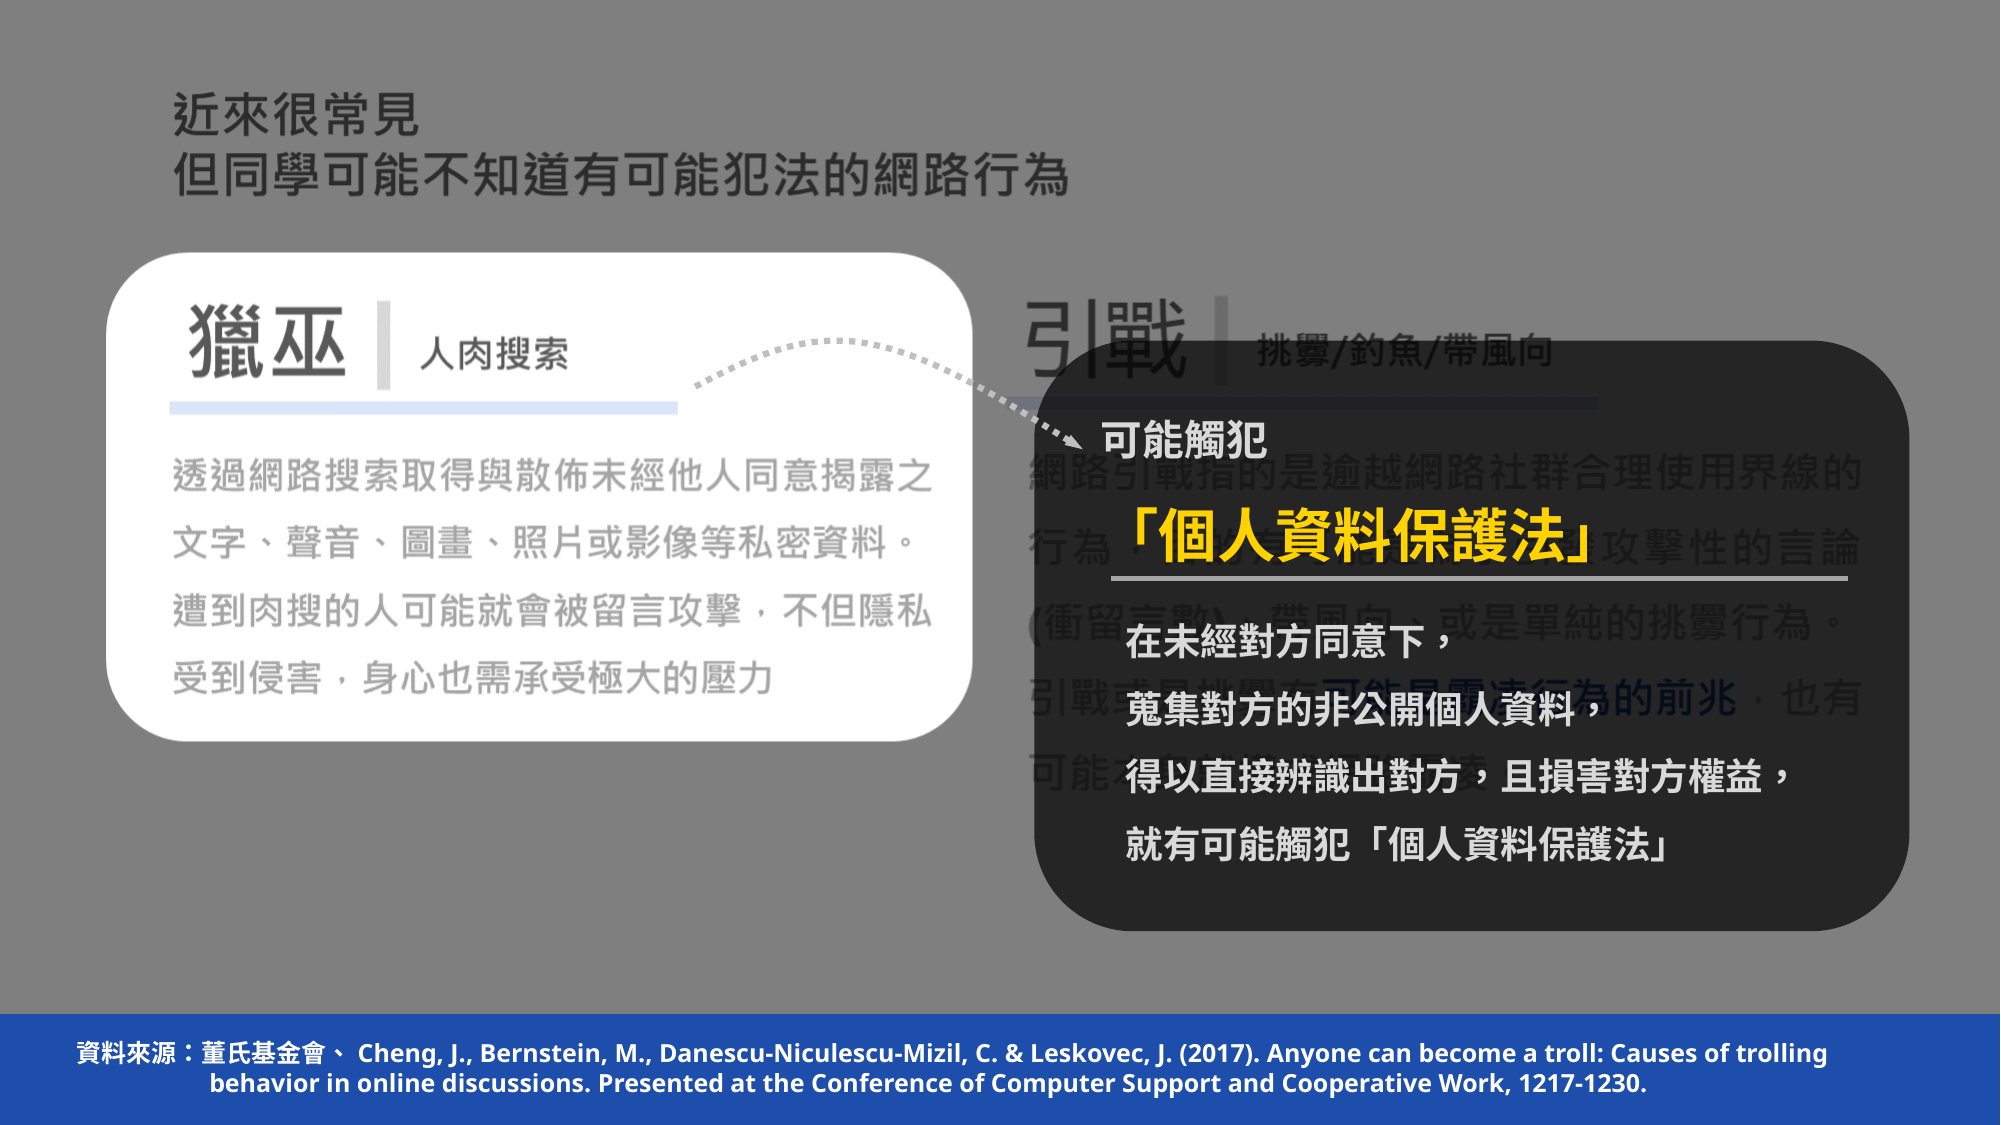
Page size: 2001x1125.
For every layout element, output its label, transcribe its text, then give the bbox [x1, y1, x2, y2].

text_box [1034, 340, 1910, 932]
text_box 在未經對方同意下， 蒐集對方的非公開個人資料， 得以直接辨識出對方，且損害對方權益， 就有可能觸犯「個人資料保護法」 [1111, 588, 1873, 873]
picture [0, 0, 2000, 1014]
text_box 可能觸犯 「個人資料保護法」 [1086, 382, 1848, 577]
text_box 資料來源：董氏基金會、Cheng, J., Bernstein, M., Danescu-Niculescu-Mizil, C. & Leskovec, J. (2017). Anyone can become a troll: Causes of trolling behavior in online discussions. Presented at the Conference of Computer Support and Cooperative Work, 1217-1230. [62, 1030, 1960, 1105]
